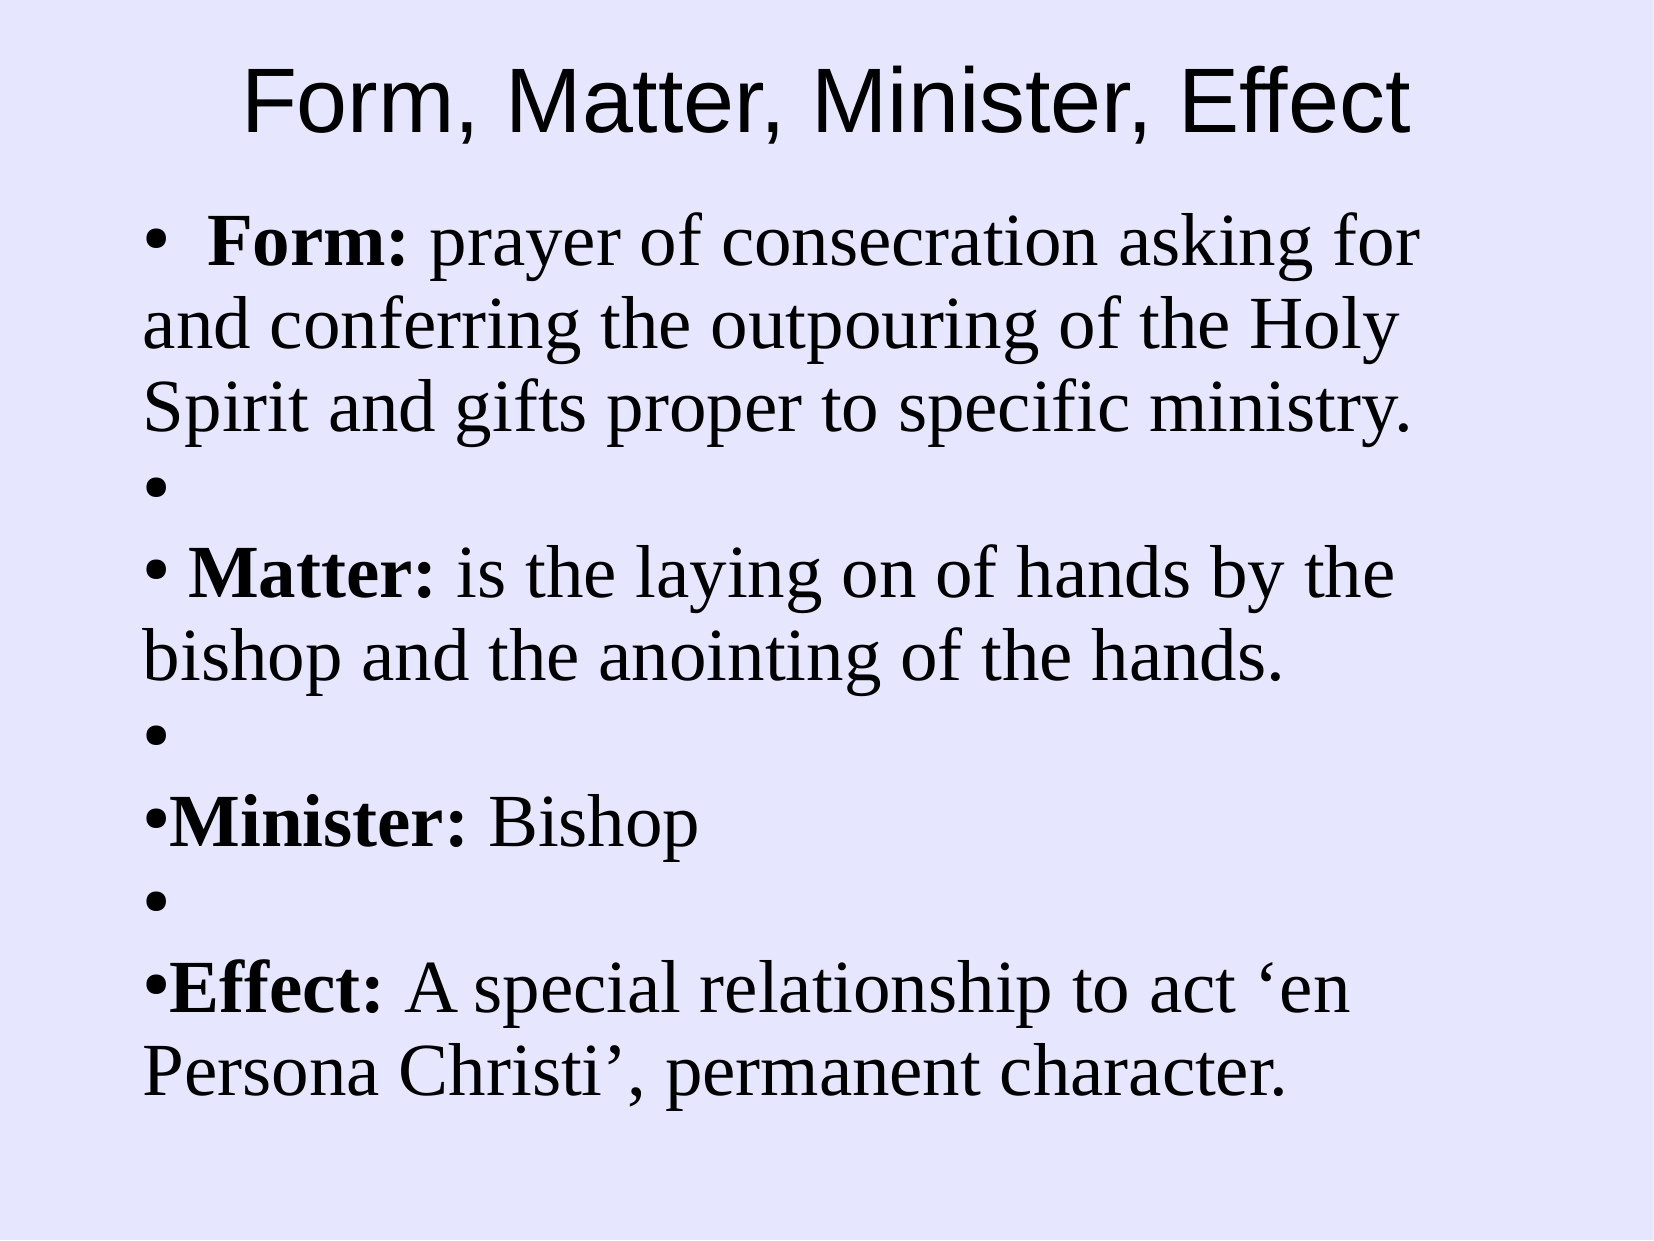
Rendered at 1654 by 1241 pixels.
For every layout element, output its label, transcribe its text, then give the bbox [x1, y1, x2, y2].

title Form, Matter, Minister, Effect [82, 40, 1571, 152]
text_box Form: prayer of consecration asking for and conferring the outpouring of the Holy Spirit and gifts proper to specific ministry. Matter: is the laying on of hands by the bishop and the anointing of the hands. Minister: Bishop Effect: A special relationship to act ‘en Persona Christi’, permanent character. [142, 198, 1511, 942]
